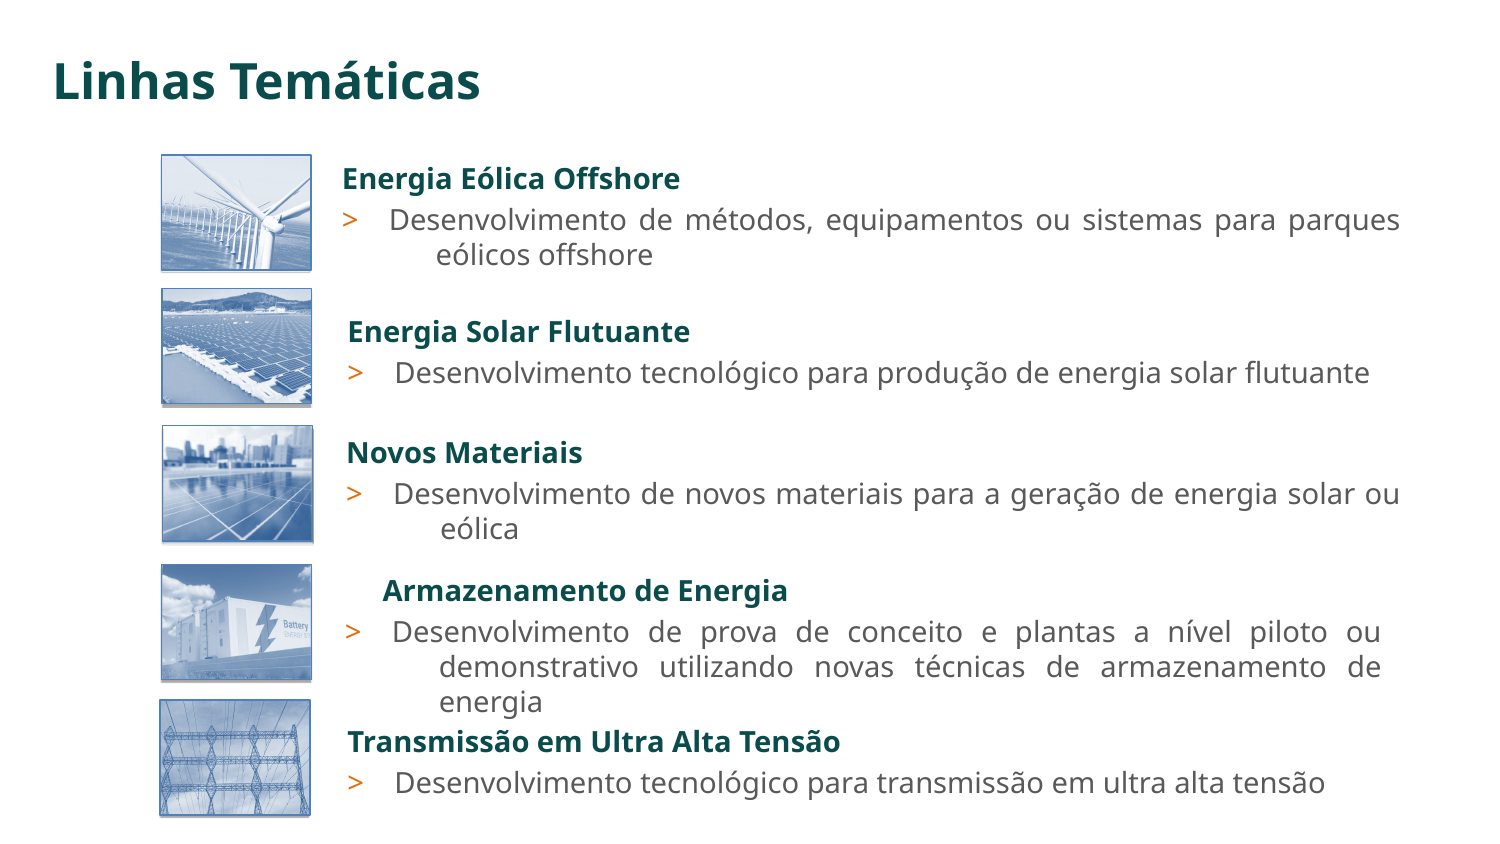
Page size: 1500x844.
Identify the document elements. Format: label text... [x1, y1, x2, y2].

picture [162, 565, 311, 679]
picture [163, 426, 312, 541]
text_box Energia Eólica Offshore Desenvolvimento de métodos, equipamentos ou sistemas para parques eólicos offshore [327, 153, 1416, 279]
picture [162, 156, 311, 270]
text_box Armazenamento de Energia Desenvolvimento de prova de conceito e plantas a nível piloto ou demonstrativo utilizando novas técnicas de armazenamento de energia [330, 565, 1432, 726]
picture [160, 700, 310, 815]
text_box Linhas Temáticas [37, 12, 1454, 147]
text_box Transmissão em Ultra Alta Tensão Desenvolvimento tecnológico para transmissão em ultra alta tensão [332, 716, 1453, 807]
text_box Energia Solar Flutuante Desenvolvimento tecnológico para produção de energia solar flutuante [332, 306, 1416, 397]
text_box Novos Materiais Desenvolvimento de novos materiais para a geração de energia solar ou eólica [331, 427, 1416, 553]
picture [162, 289, 311, 403]
